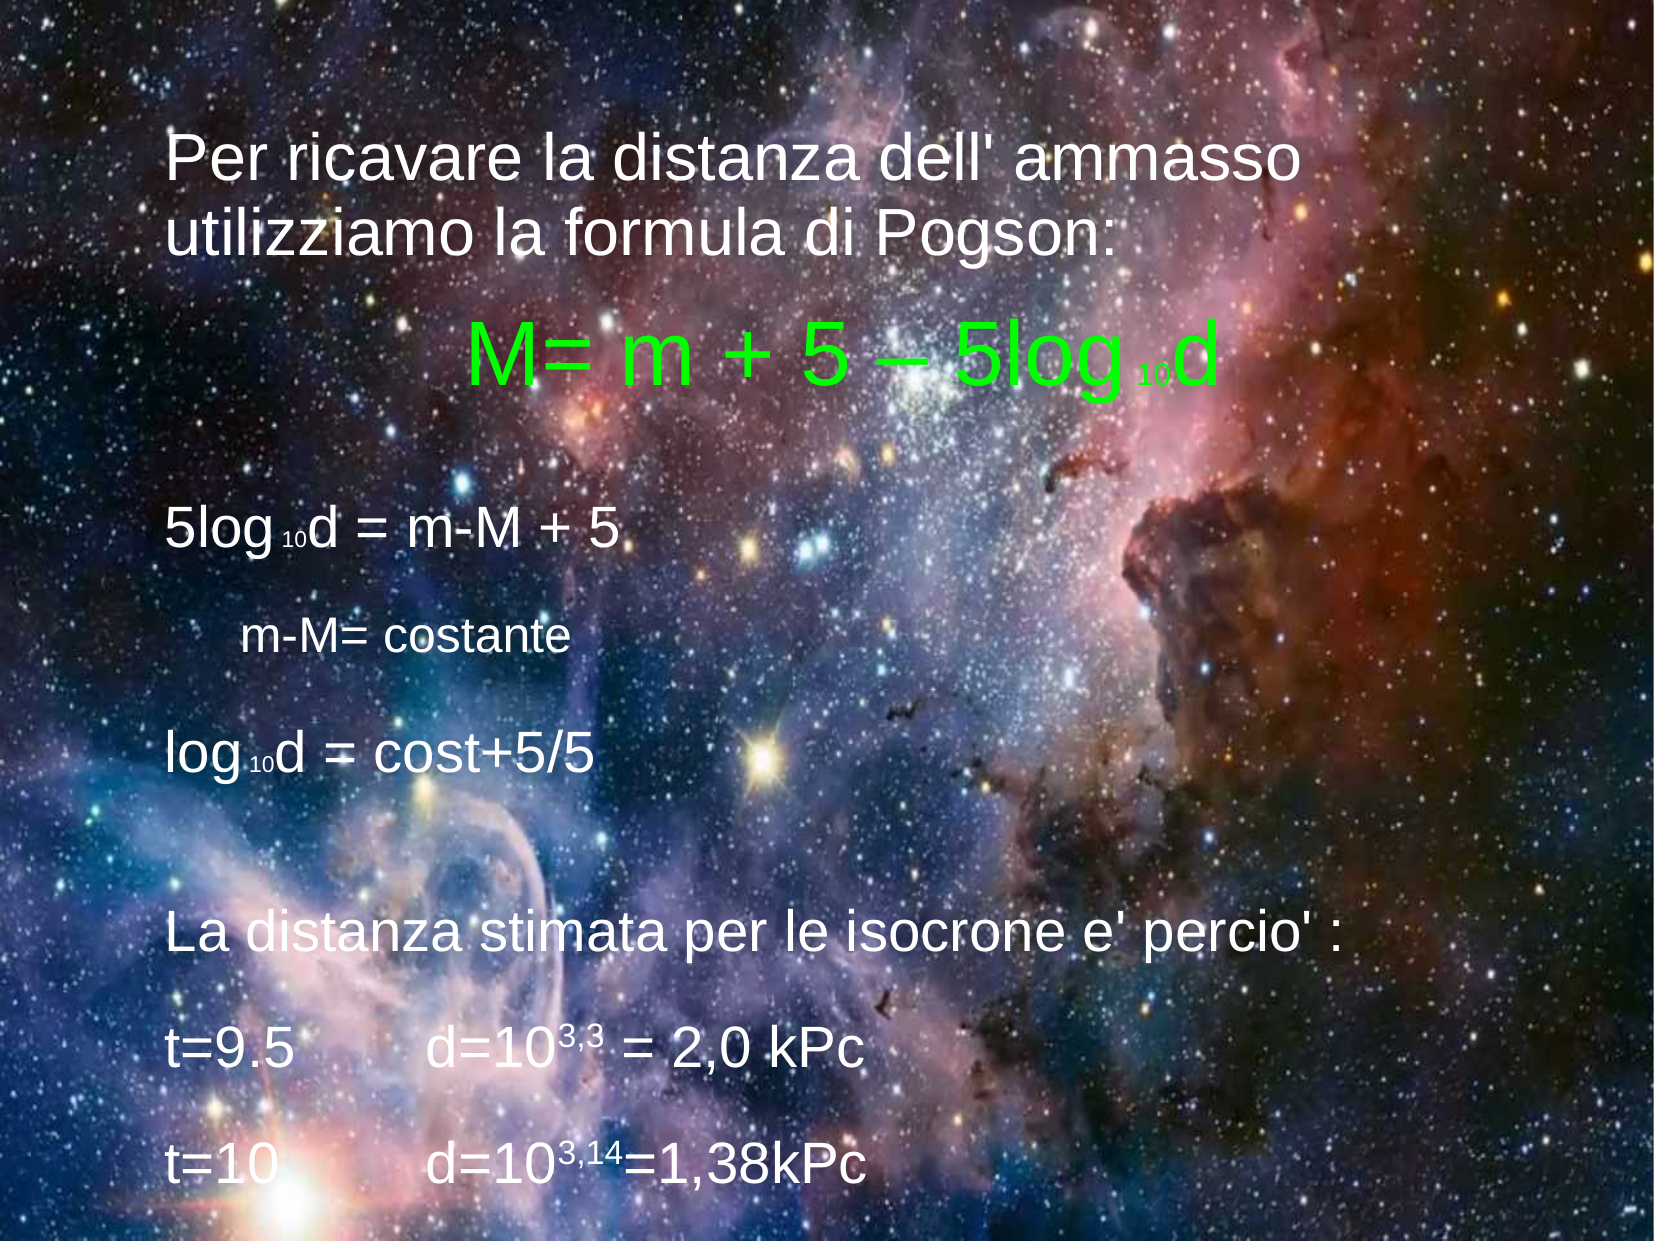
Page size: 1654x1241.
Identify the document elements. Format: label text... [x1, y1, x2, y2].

picture [0, 0, 1654, 1241]
text_box m-M= costante [225, 600, 638, 676]
text_box 5log 10d = m-M + 5 [150, 487, 826, 568]
text_box M= m + 5 – 5log 10d [450, 295, 1313, 413]
text_box La distanza stimata per le isocrone e' percio' : t=9.5 d=103,3 = 2,0 kPc t=10 d=103,14=1,38kPc [150, 891, 1576, 1209]
text_box Per ricavare la distanza dell' ammasso utilizziamo la formula di Pogson: [150, 112, 1576, 328]
text_box log 10d = cost+5/5 [150, 712, 751, 793]
